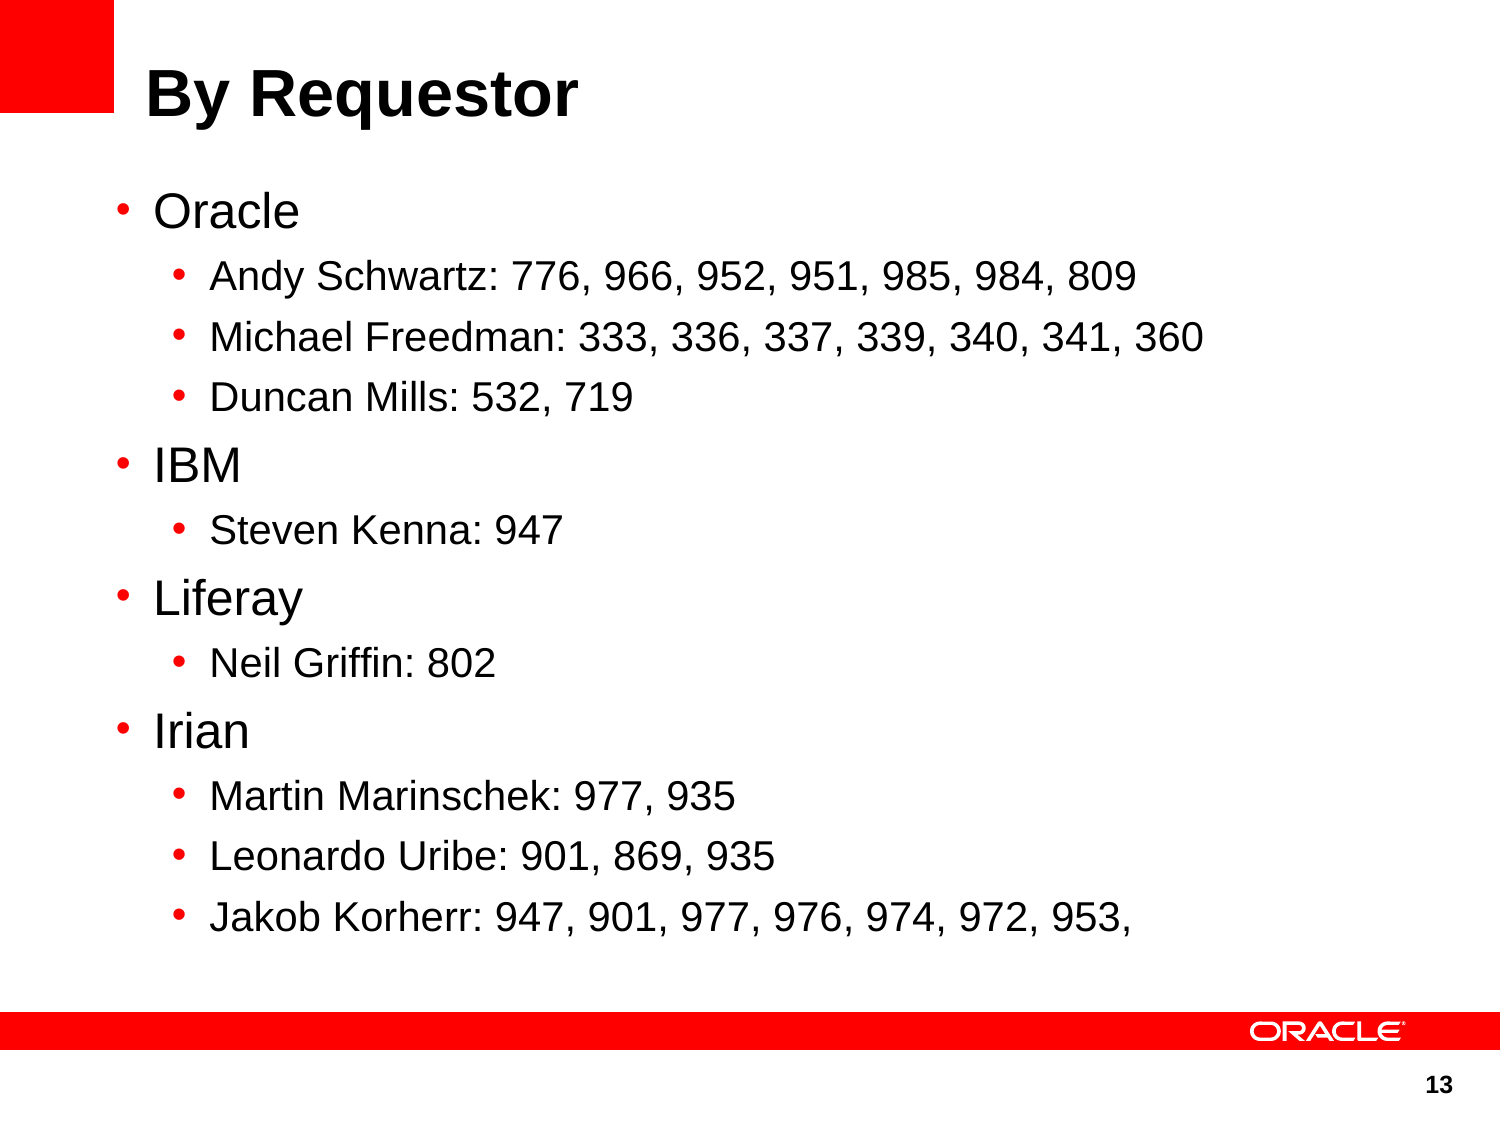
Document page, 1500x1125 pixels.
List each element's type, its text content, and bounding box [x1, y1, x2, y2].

picture [0, 0, 114, 113]
list Oracle Andy Schwartz: 776, 966, 952, 951, 985, 984, 809 Michael Freedman: 333, 336, 337, 339, 340, 341, 360 Duncan Mills: 532, 719 IBM Steven Kenna: 947 Liferay Neil Griffin: 802 Irian Martin Marinschek: 977, 935 Leonardo Uribe: 901, 869, 935 Jakob Korherr: 947, 901, 977, 976, 974, 972, 953, [115, 178, 1353, 940]
picture [0, 1012, 1500, 1050]
title By Requestor [145, 49, 1390, 190]
